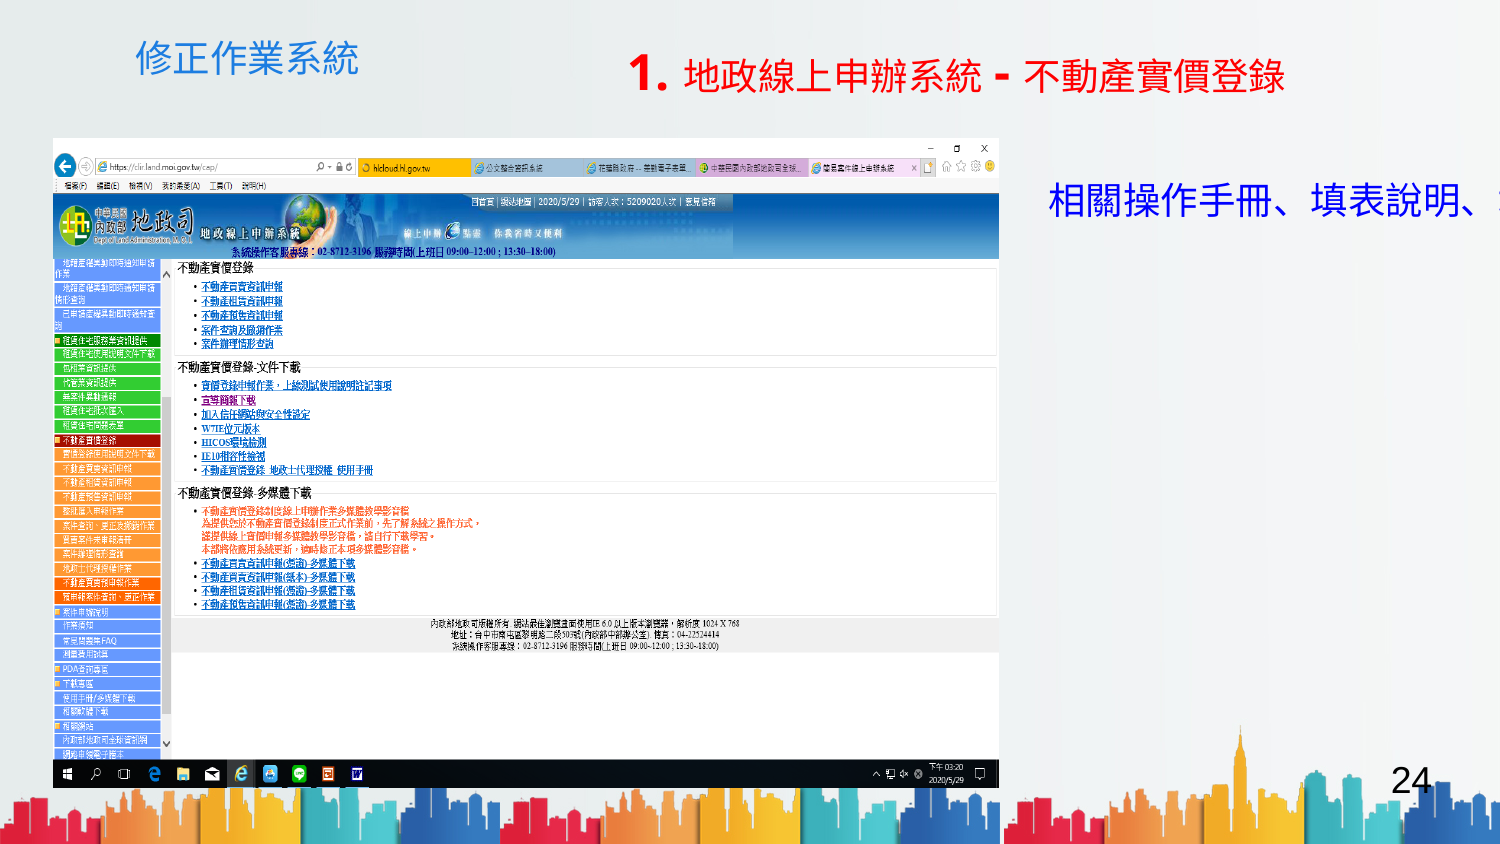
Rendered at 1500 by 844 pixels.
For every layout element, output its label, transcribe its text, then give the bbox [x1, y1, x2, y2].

text_box 修正作業系統 [5, 8, 491, 103]
picture [0, 0, 1500, 844]
text_box 1.地政線上申辦系統-不動產實價登錄 [490, 32, 1424, 112]
text_box 24 [1375, 752, 1471, 813]
text_box 相關操作手冊、填表說明、填表範例等可至內政部地政司網站-線上服務-線上申辦-不動產實價登錄查詢下載 實價登錄新制申報書表，可於地政司實價登錄專區自行下載使用。 [1033, 161, 1424, 703]
